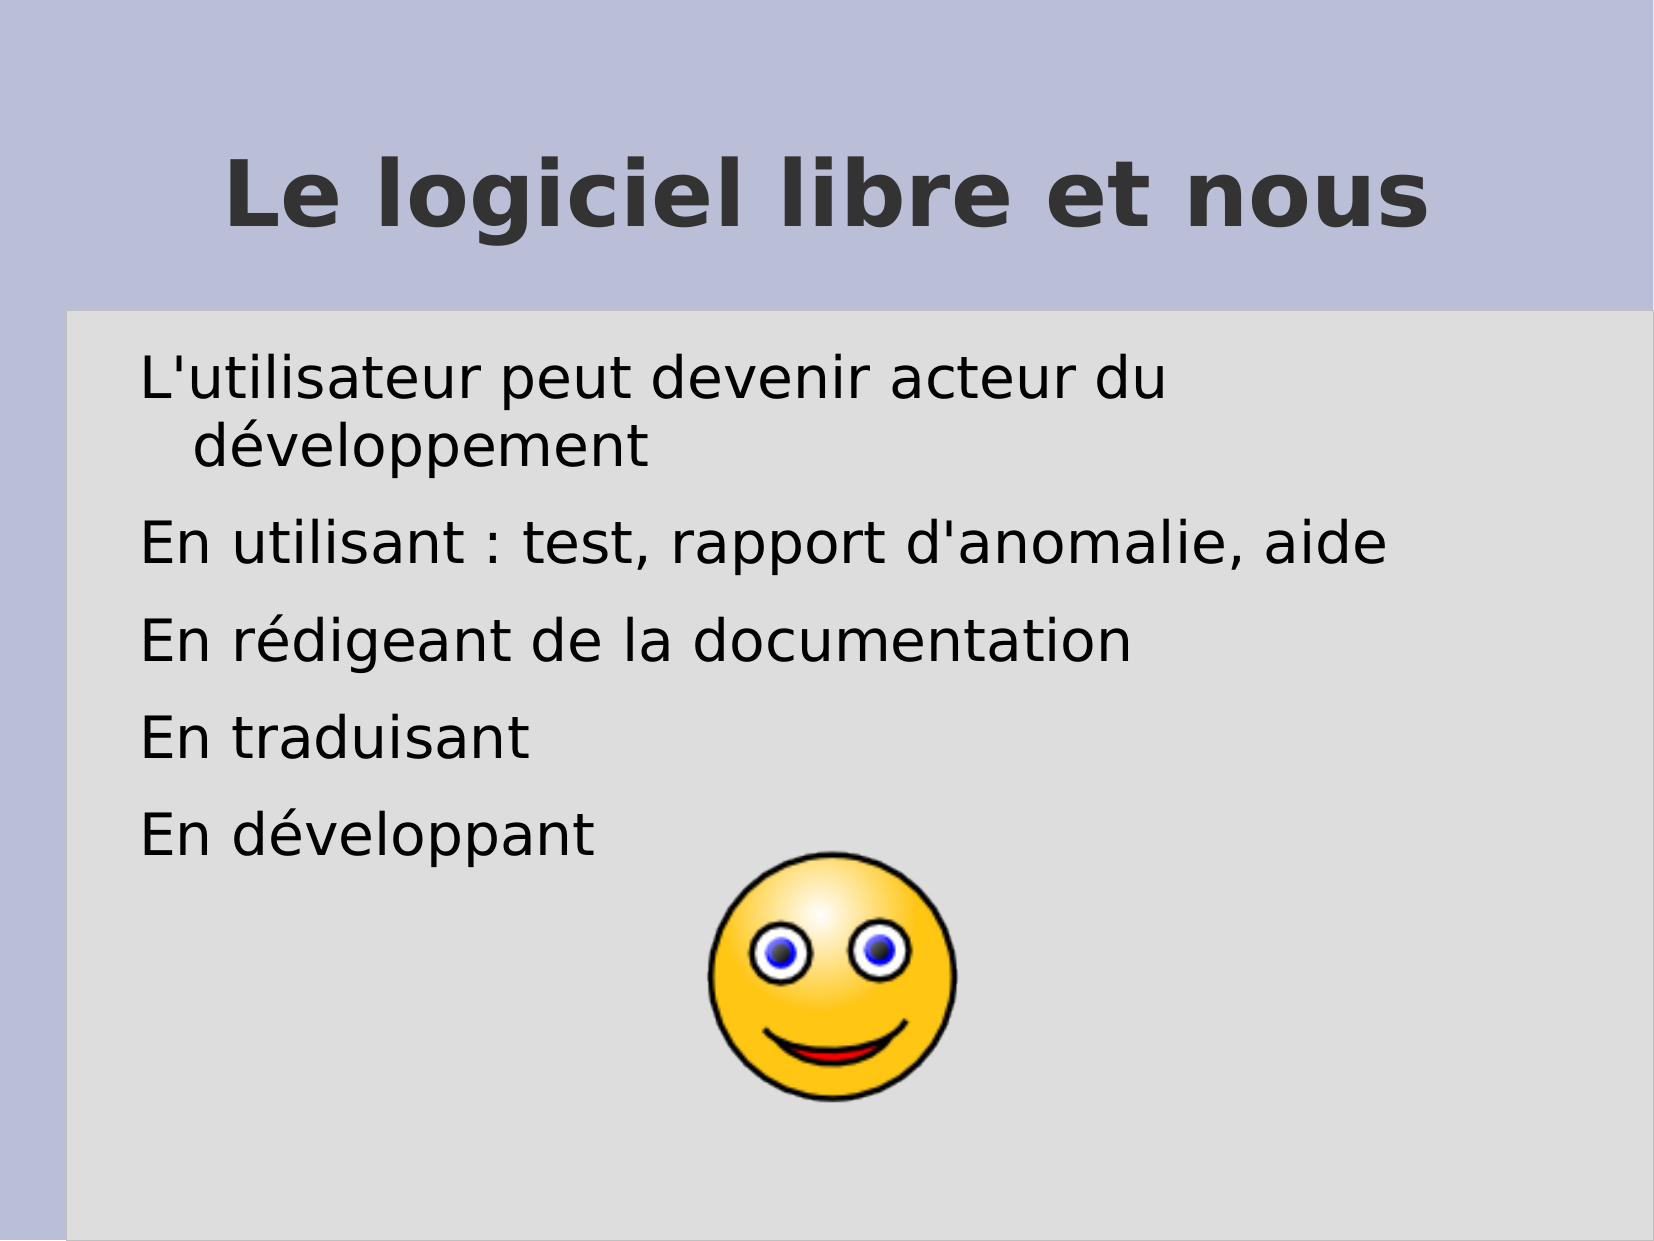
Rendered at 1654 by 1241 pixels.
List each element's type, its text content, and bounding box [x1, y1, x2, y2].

title Le logiciel libre et nous [121, 91, 1534, 299]
picture [642, 814, 1012, 1185]
list L'utilisateur peut devenir acteur du développement En utilisant : test, rapport d'anomalie, aide En rédigeant de la documentation En traduisant En développant [121, 344, 1534, 1127]
